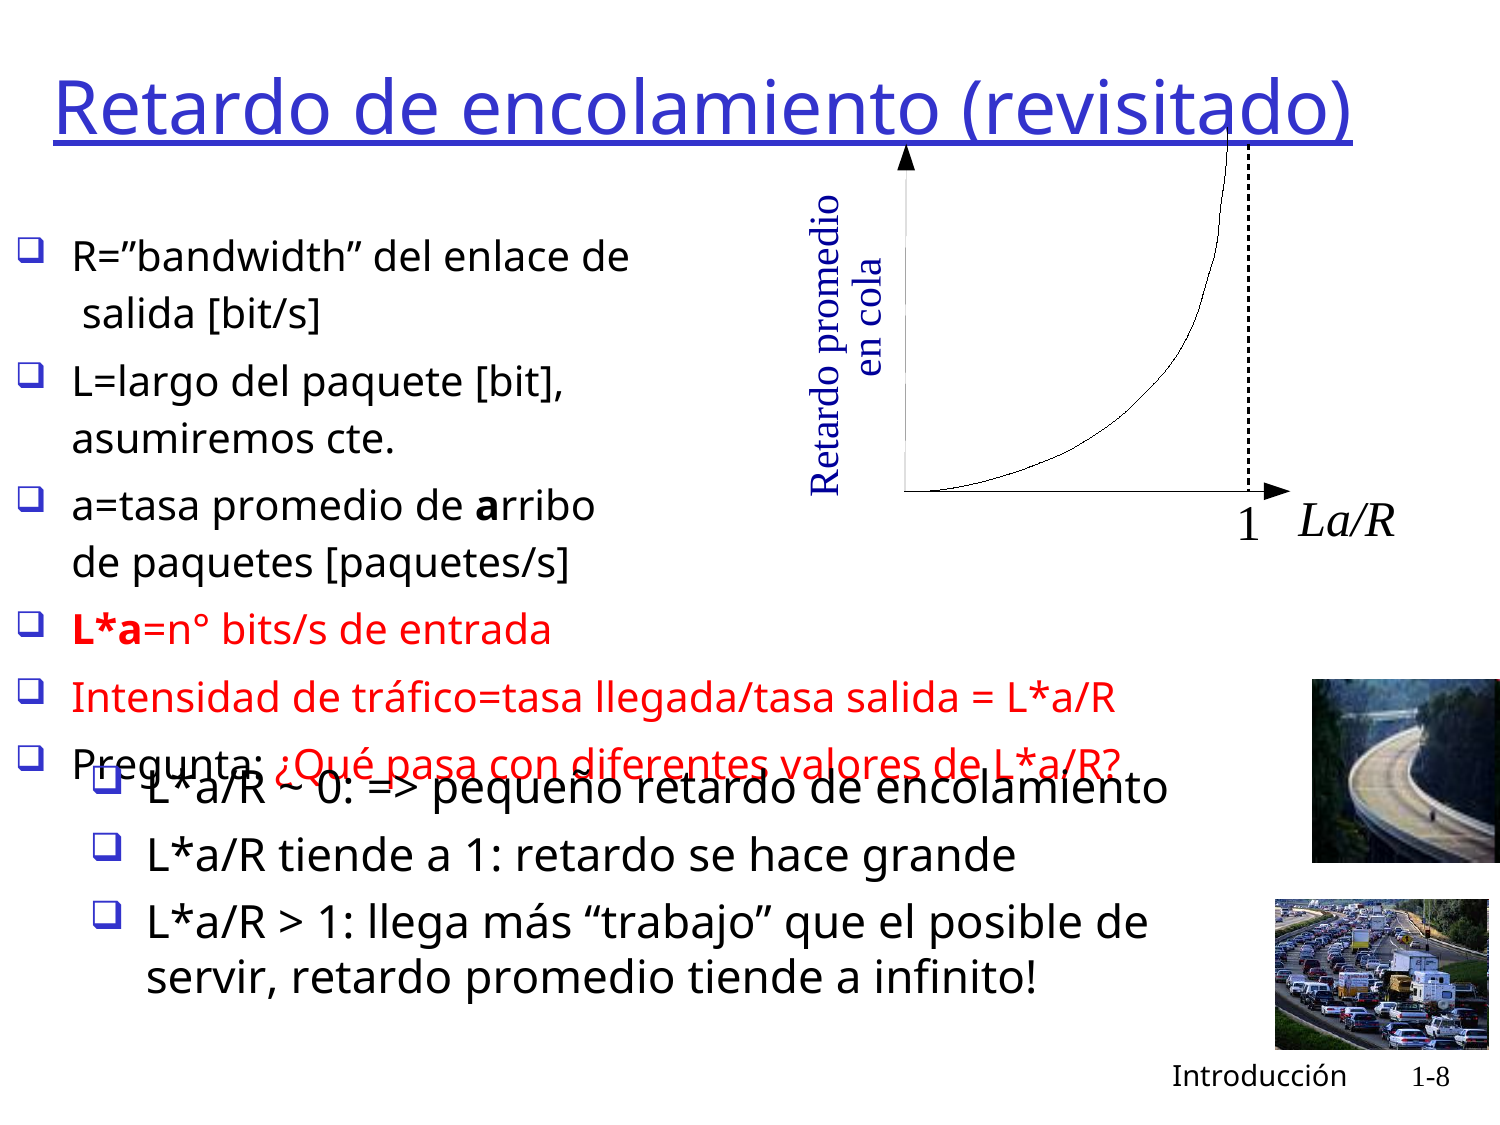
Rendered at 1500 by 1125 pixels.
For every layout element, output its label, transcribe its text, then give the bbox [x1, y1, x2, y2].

picture [1275, 899, 1489, 1051]
text_box Retardo promedio en cola [796, 174, 880, 517]
picture [1312, 679, 1500, 863]
text_box L*a/R ~ 0: => pequeño retardo de encolamiento L*a/R tiende a 1: retardo se hace grande L*a/R > 1: llega más “trabajo” que el posible de servir, retardo promedio tiende a infinito! [74, 750, 1301, 1051]
title Retardo de encolamiento (revisitado) [37, 10, 1463, 201]
text_box 1 [1221, 483, 1276, 558]
list R=”bandwidth” del enlace de salida [bit/s] L=largo del paquete [bit], asumiremos cte. a=tasa promedio de arribo de paquetes [paquetes/s] L*a=n° bits/s de entrada Intensidad de tráfico=tasa llegada/tasa salida = L*a/R Pregunta: ¿Qué pasa con diferentes valores de L*a/R? [0, 219, 1463, 751]
text_box La/R [1283, 479, 1411, 554]
text_box Introducción [887, 1051, 1362, 1125]
text_box 1-<number> [1362, 1051, 1466, 1125]
